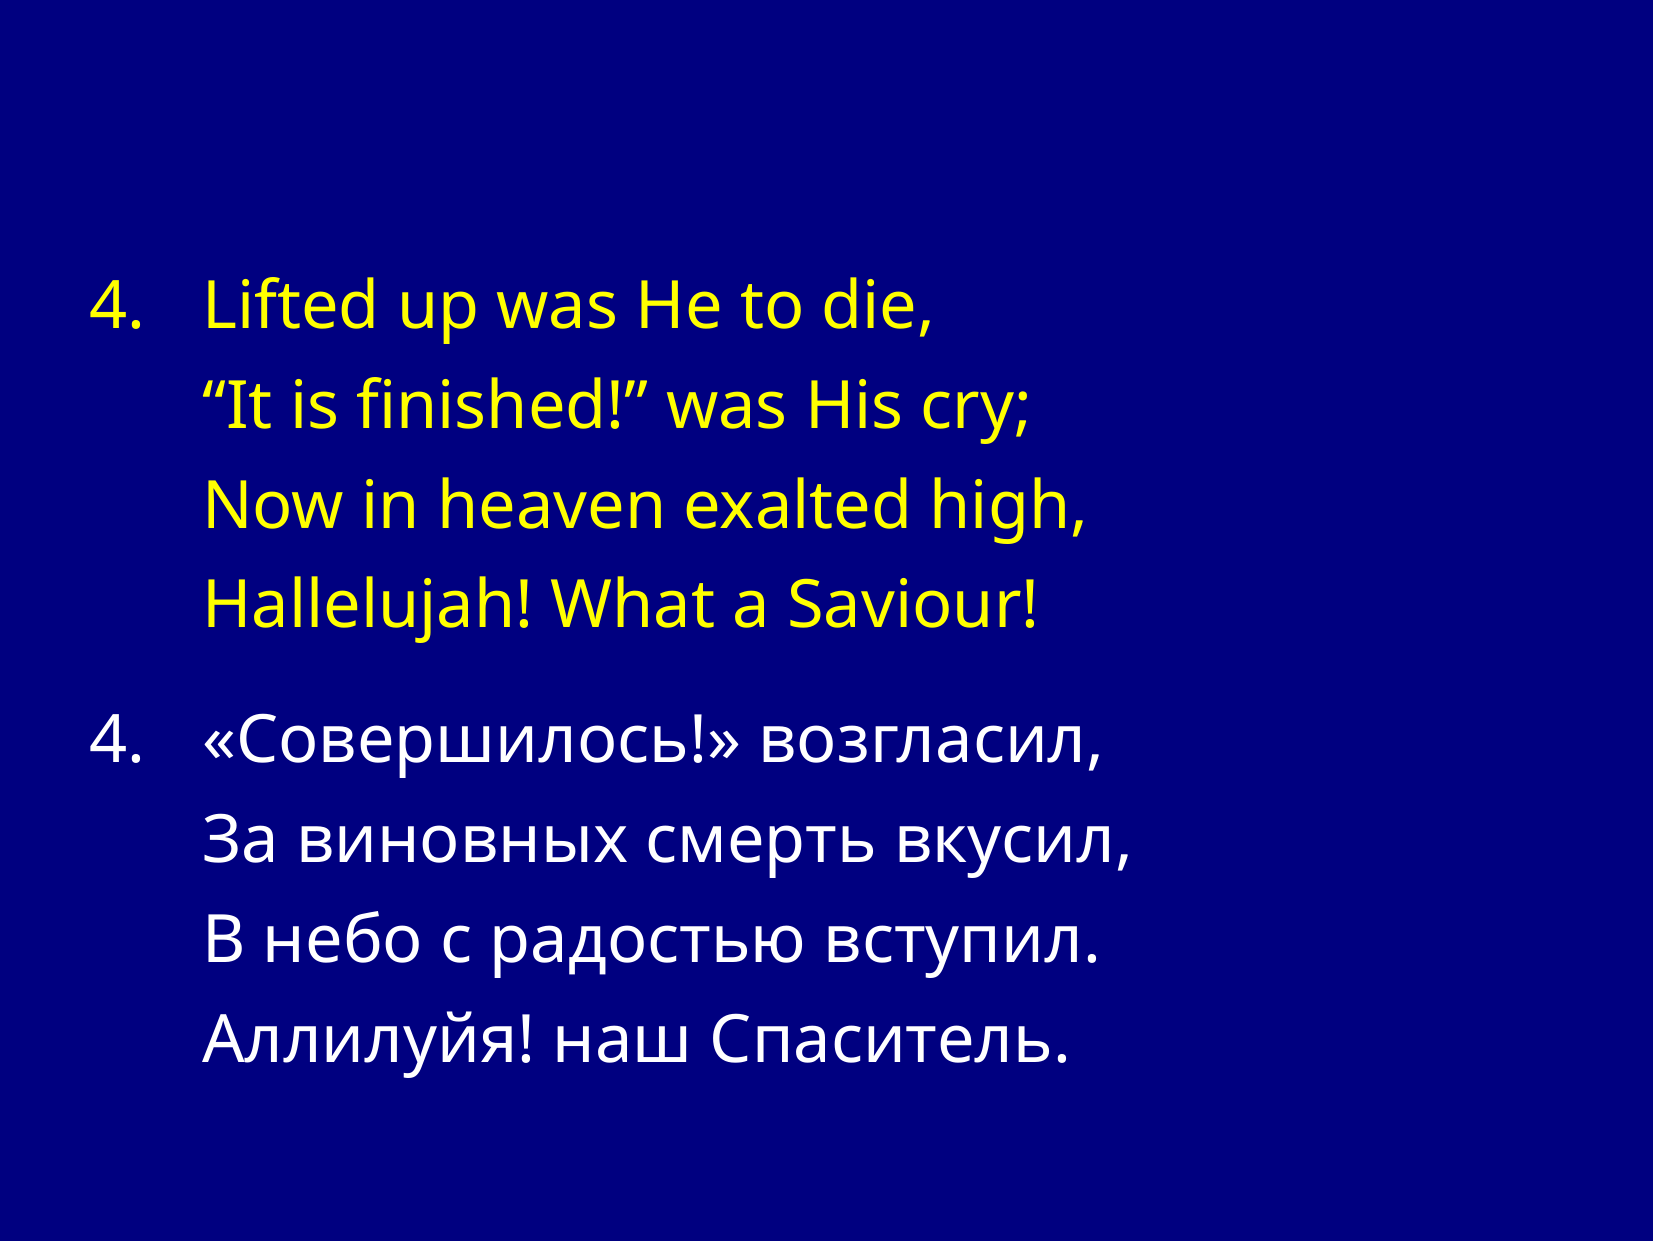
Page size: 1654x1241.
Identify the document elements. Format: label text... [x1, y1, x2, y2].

text_box 4. Lifted up was He to die, “It is finished!” was His cry; Now in heaven exalted high, Hallelujah! What a Saviour! [75, 150, 1576, 638]
text_box 4. «Совершилось!» возгласил, За виновных смерть вкусил, В небо с радостью вступил. Аллилуйя! наш Спаситель. [75, 675, 1576, 1163]
